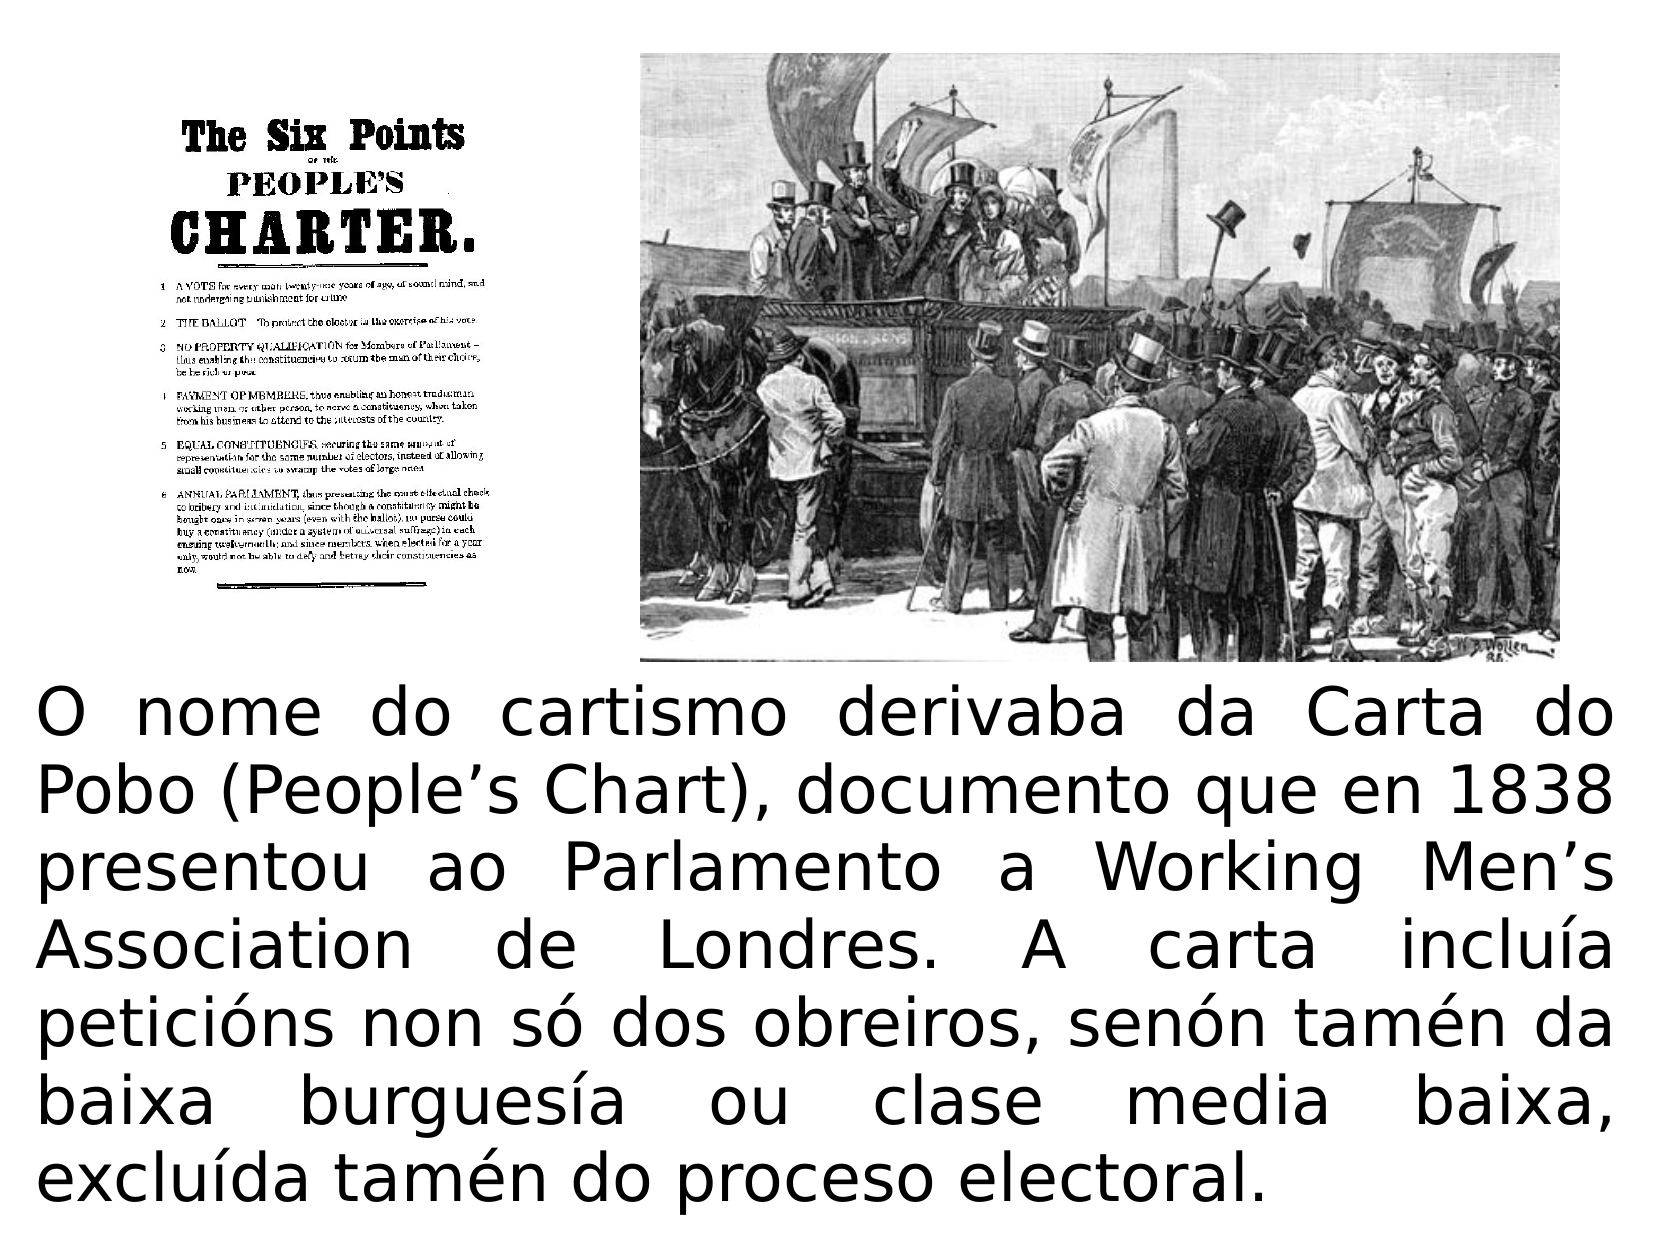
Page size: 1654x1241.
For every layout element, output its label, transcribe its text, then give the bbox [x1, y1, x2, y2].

picture [640, 53, 1560, 662]
subtitle O nome do cartismo derivaba da Carta do Pobo (People’s Chart), documento que en 1838 presentou ao Parlamento a Working Men’s Association de Londres. A carta incluía peticións non só dos obreiros, senón tamén da baixa burguesía ou clase media baixa, excluída tamén do proceso electoral. [35, 673, 1619, 1218]
picture [149, 103, 497, 603]
